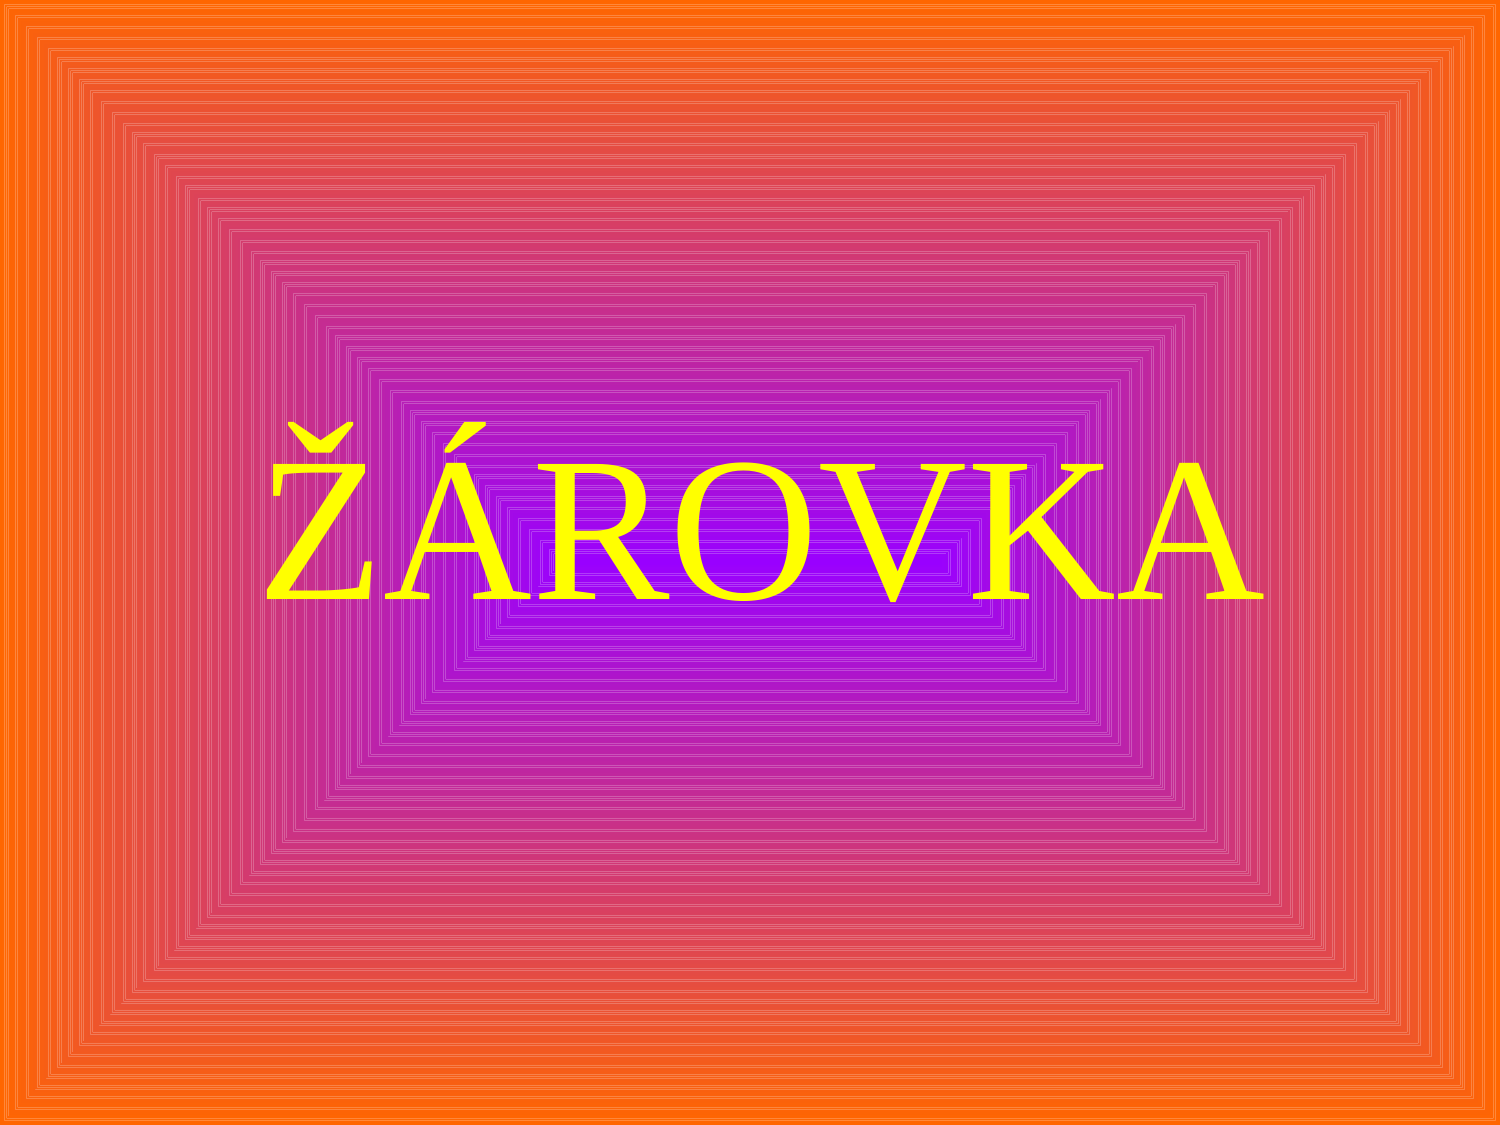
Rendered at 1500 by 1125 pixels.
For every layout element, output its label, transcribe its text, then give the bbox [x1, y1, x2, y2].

text_box ŽÁROVKA [100, 385, 1424, 649]
